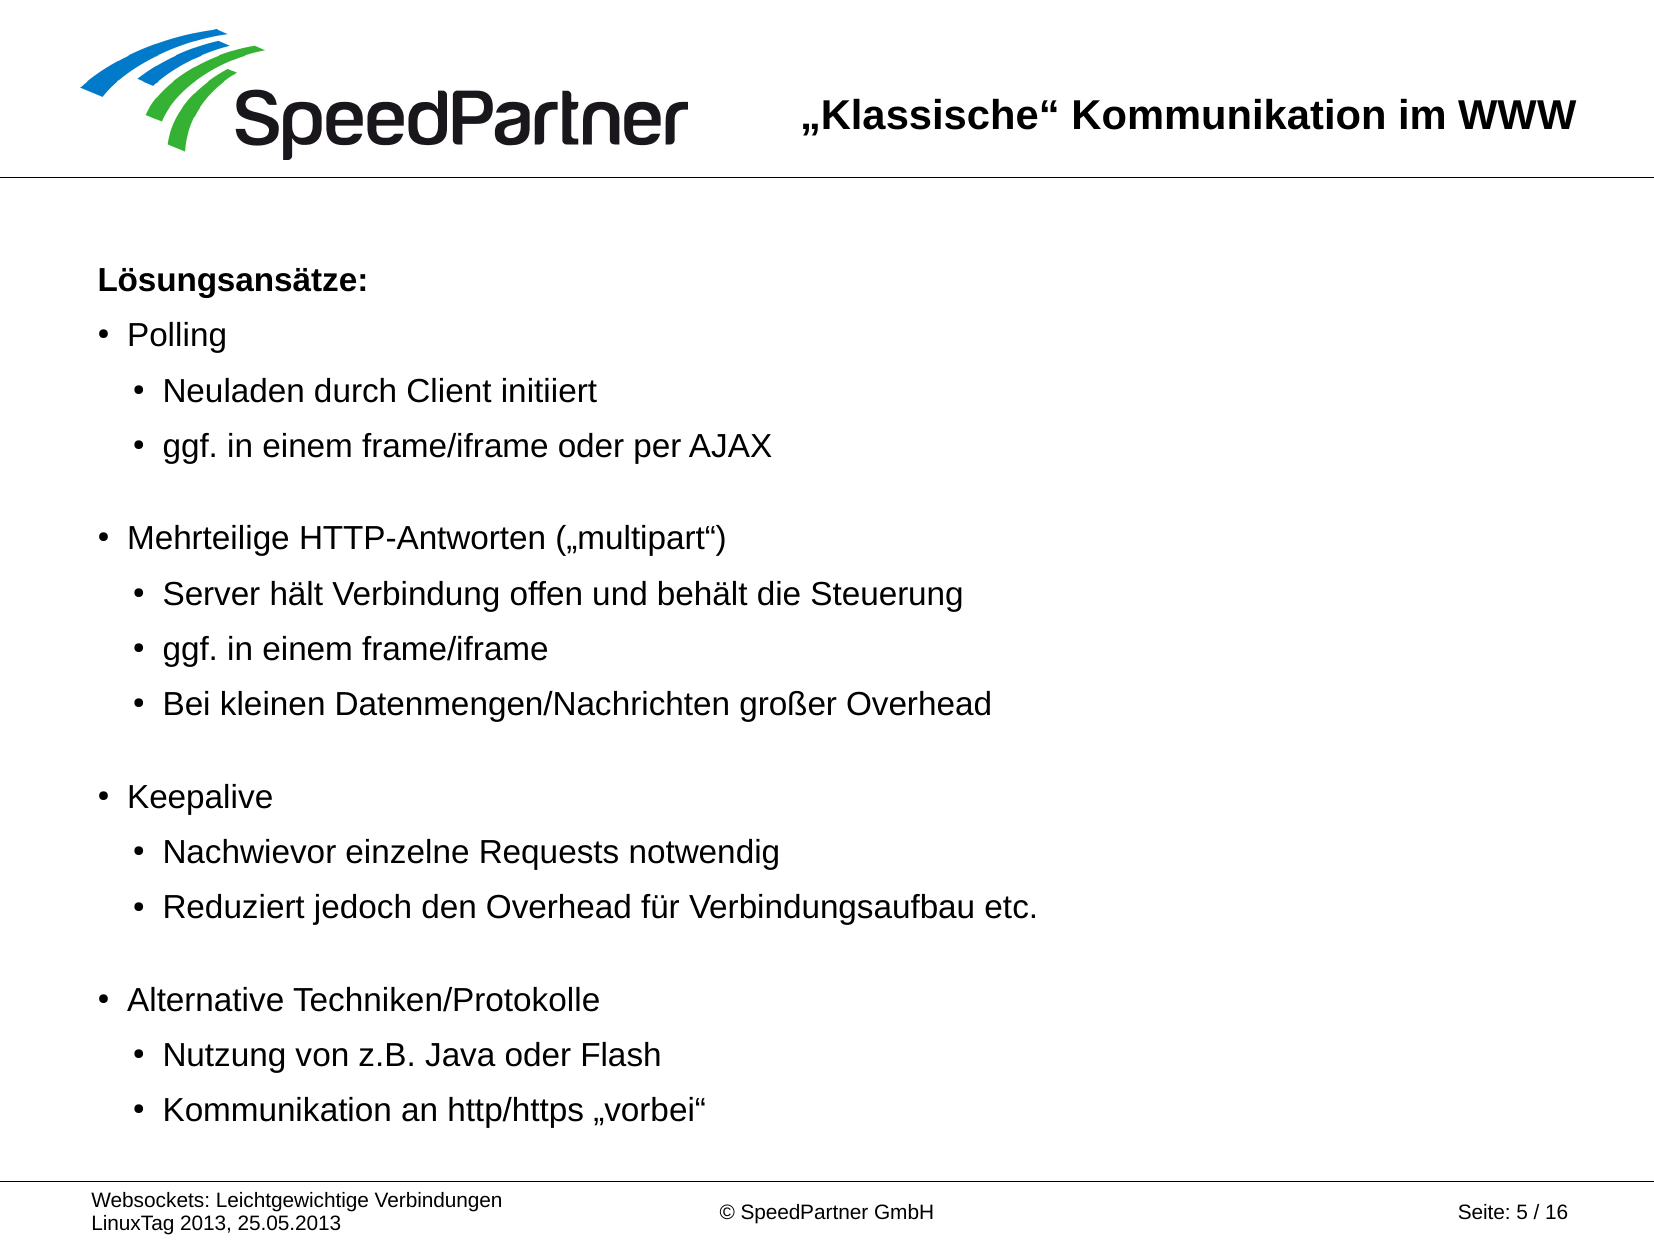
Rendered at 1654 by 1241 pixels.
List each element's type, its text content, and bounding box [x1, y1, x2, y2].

text_box Lösungsansätze: Polling Neuladen durch Client initiiert ggf. in einem frame/iframe oder per AJAX Mehrteilige HTTP-Antworten („multipart“) Server hält Verbindung offen und behält die Steuerung ggf. in einem frame/iframe Bei kleinen Datenmengen/Nachrichten großer Overhead Keepalive Nachwievor einzelne Requests notwendig Reduziert jedoch den Overhead für Verbindungsaufbau etc. Alternative Techniken/Protokolle Nutzung von z.B. Java oder Flash Kommunikation an http/https „vorbei“ [82, 254, 1565, 1177]
picture [80, 29, 688, 160]
title „Klassische“ Kommunikation im WWW [590, 70, 1577, 160]
